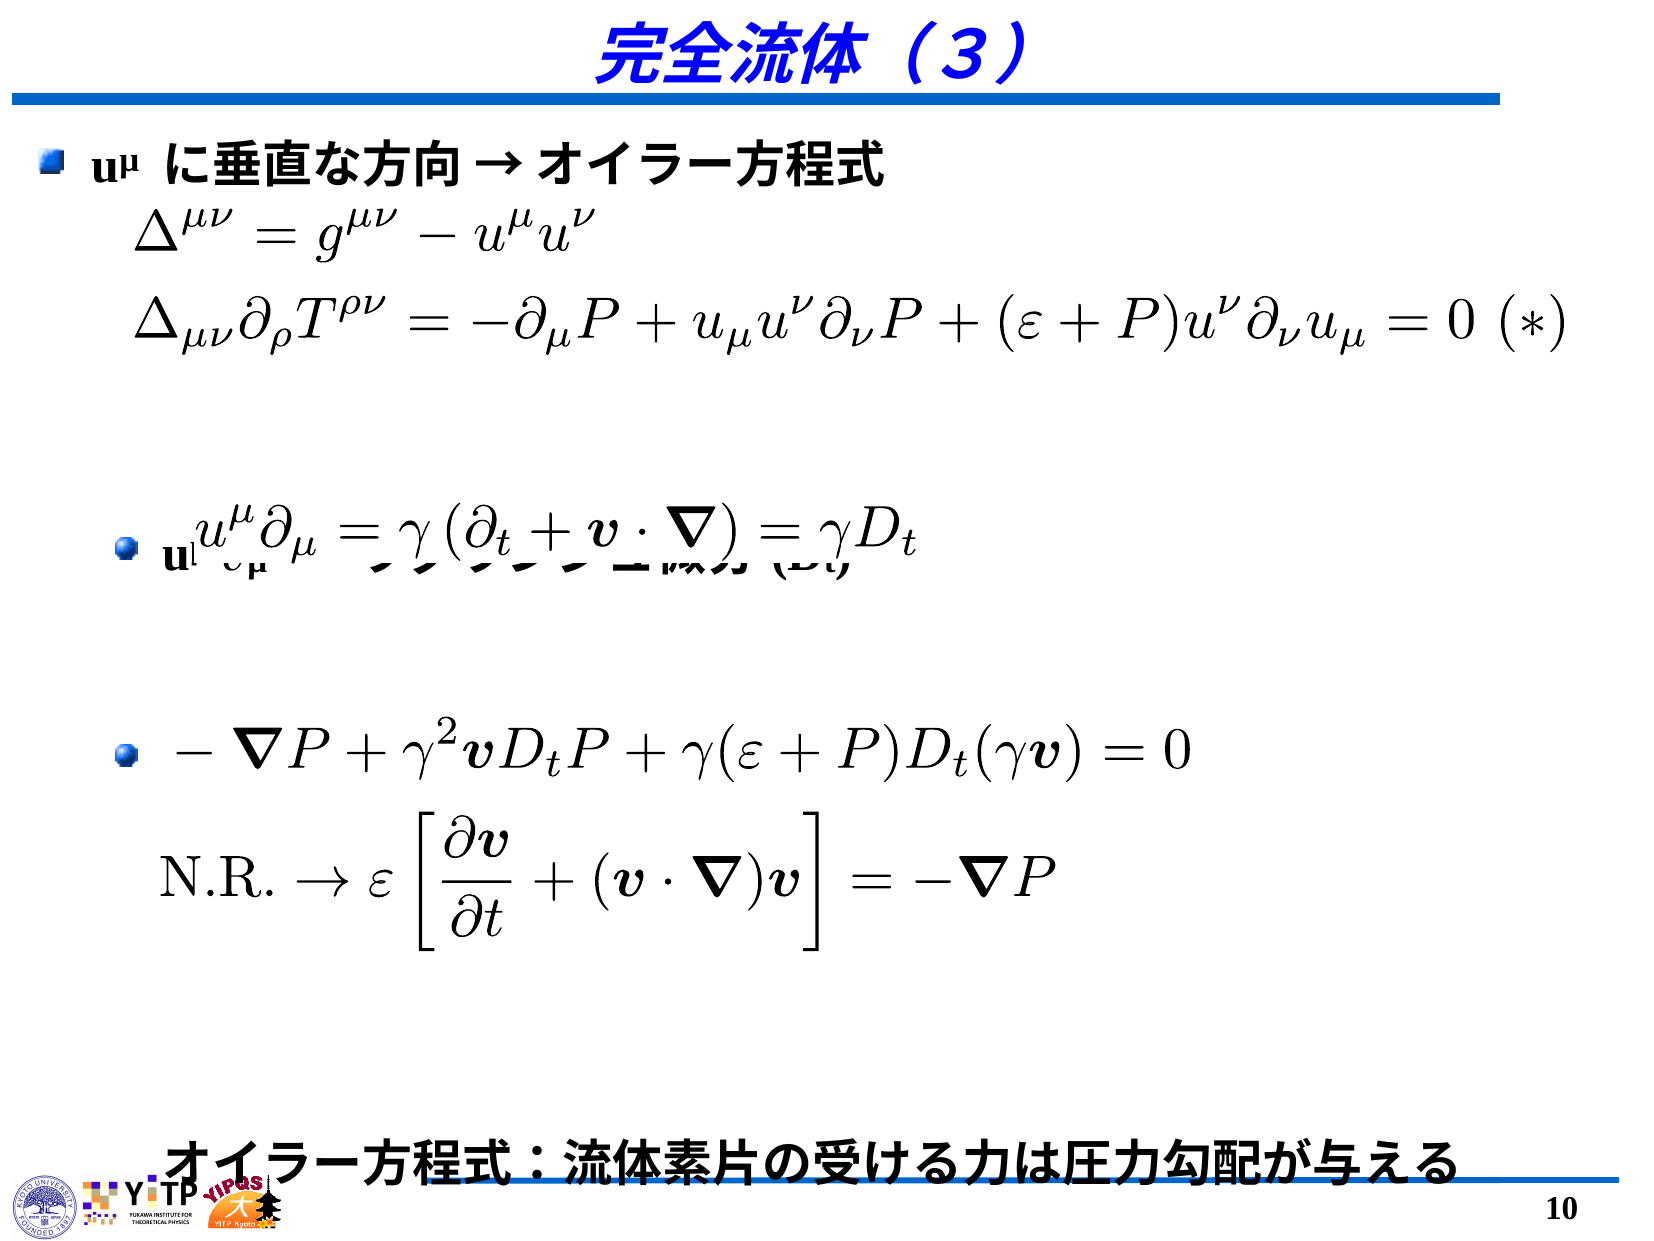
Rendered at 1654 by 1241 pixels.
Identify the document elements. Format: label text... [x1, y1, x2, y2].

text_box [194, 502, 918, 564]
picture [11, 1174, 20, 1241]
list uμ に垂直な方向 → オイラー方程式 uμ ∂μ ~ラグランジュ微分(Dt) (*) 式の空間成分(N.R. : ε >> P, v DtP << ∇P) オイラー方程式：流体素片の受ける力は圧力勾配が与える Tμν のテンソル構造がuμ , gμνのみで作られているとすると [20, 124, 1621, 1241]
text_box [158, 716, 1193, 952]
text_box [131, 208, 1570, 356]
title 完全流体（３） [0, 0, 1654, 99]
